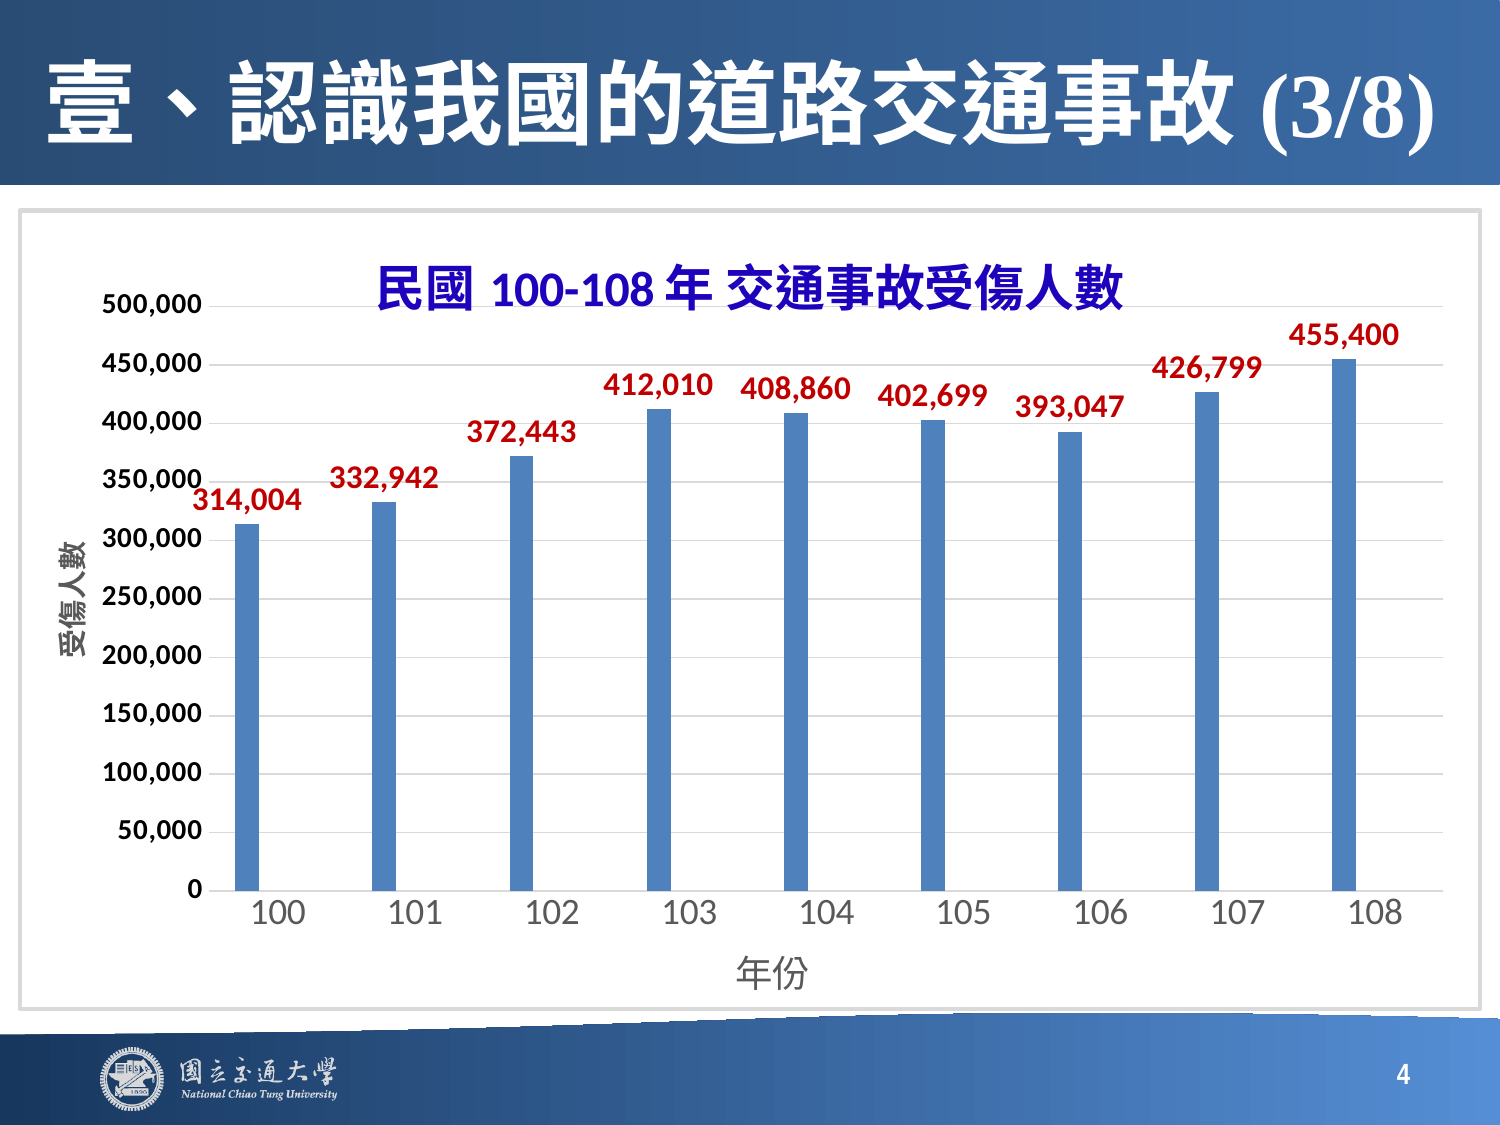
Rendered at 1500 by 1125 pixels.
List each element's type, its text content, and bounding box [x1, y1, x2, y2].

title 壹、認識我國的道路交通事故(3/8) [29, 31, 1483, 171]
slide_number <編號> [1074, 1042, 1425, 1103]
chart [17, 208, 1483, 1012]
